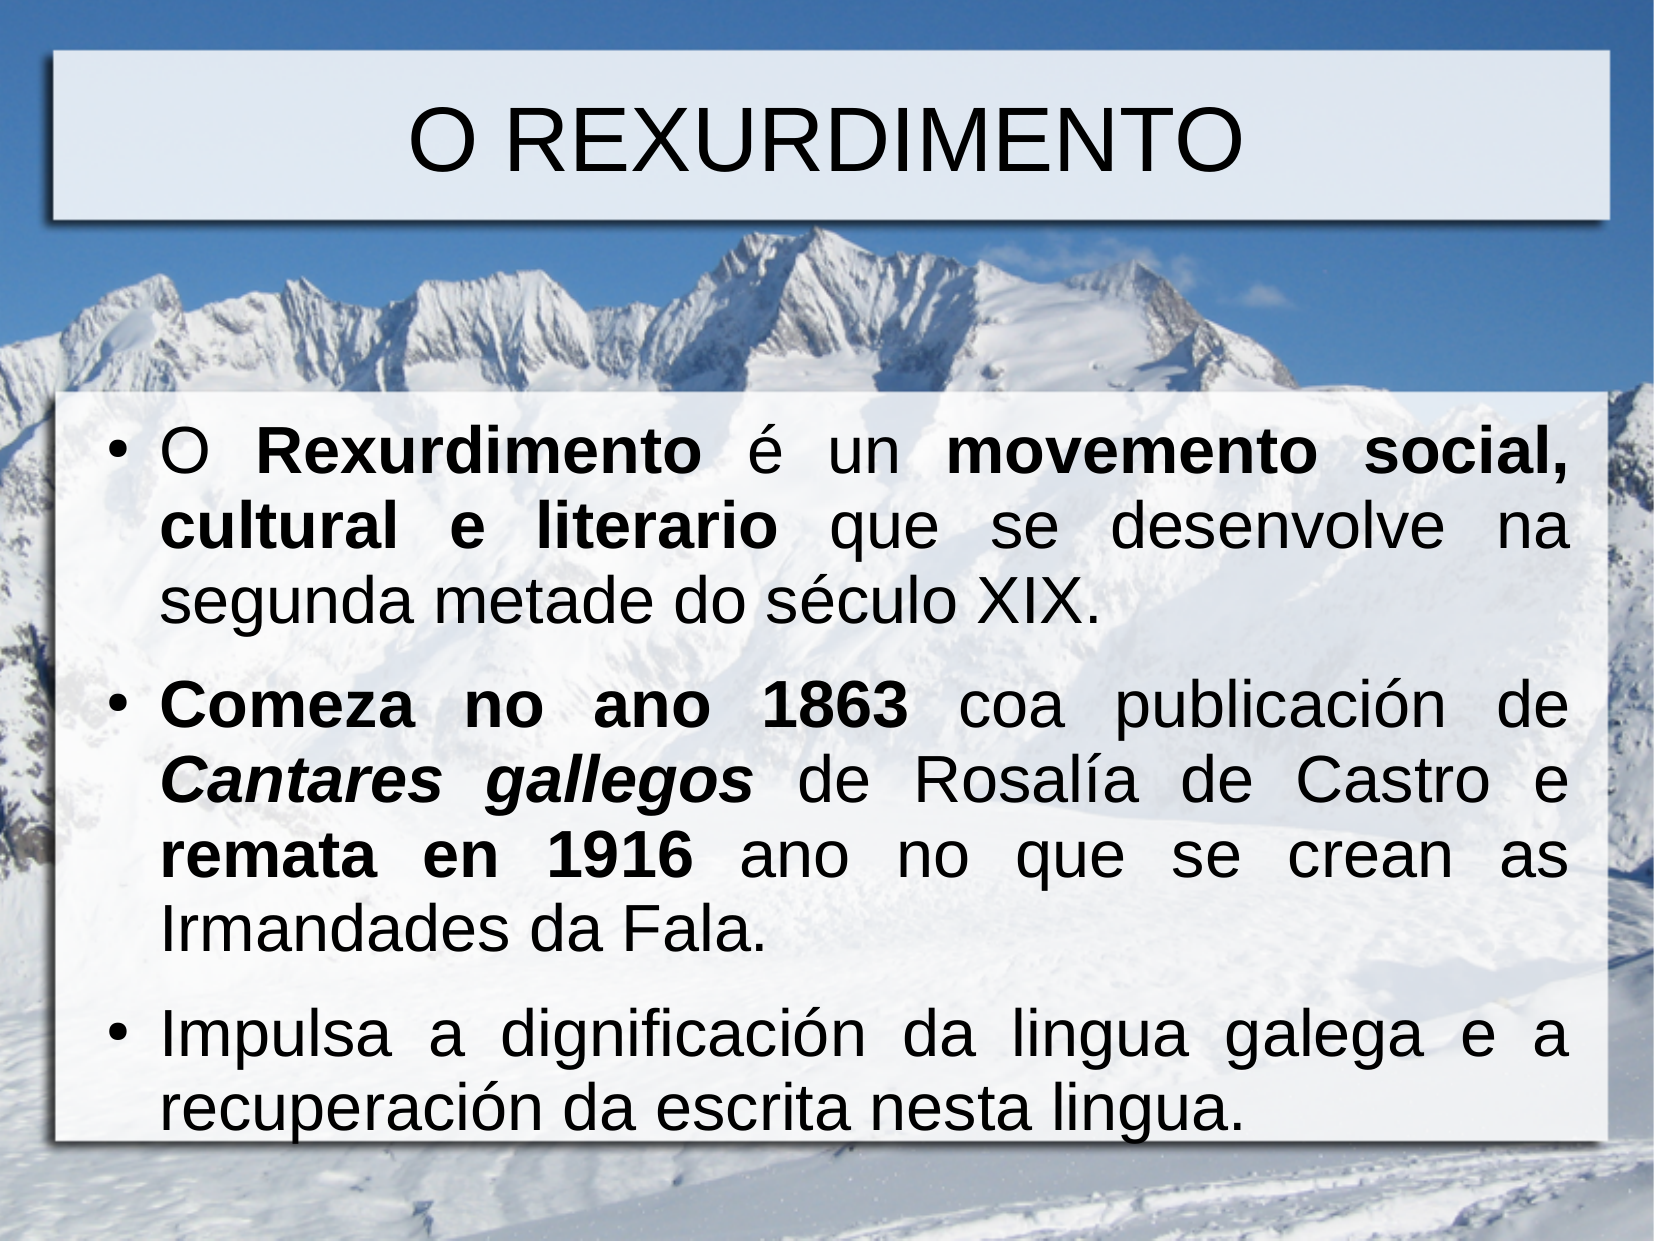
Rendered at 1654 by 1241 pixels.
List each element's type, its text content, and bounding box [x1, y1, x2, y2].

picture [0, 0, 1654, 1241]
list O Rexurdimento é un movemento social, cultural e literario que se desenvolve na segunda metade do século XIX. Comeza no ano 1863 coa publicación de Cantares gallegos de Rosalía de Castro e remata en 1916 ano no que se crean as Irmandades da Fala. Impulsa a dignificación da lingua galega e a recuperación da escrita nesta lingua. [88, 413, 1571, 1146]
title O REXURDIMENTO [59, 61, 1595, 219]
